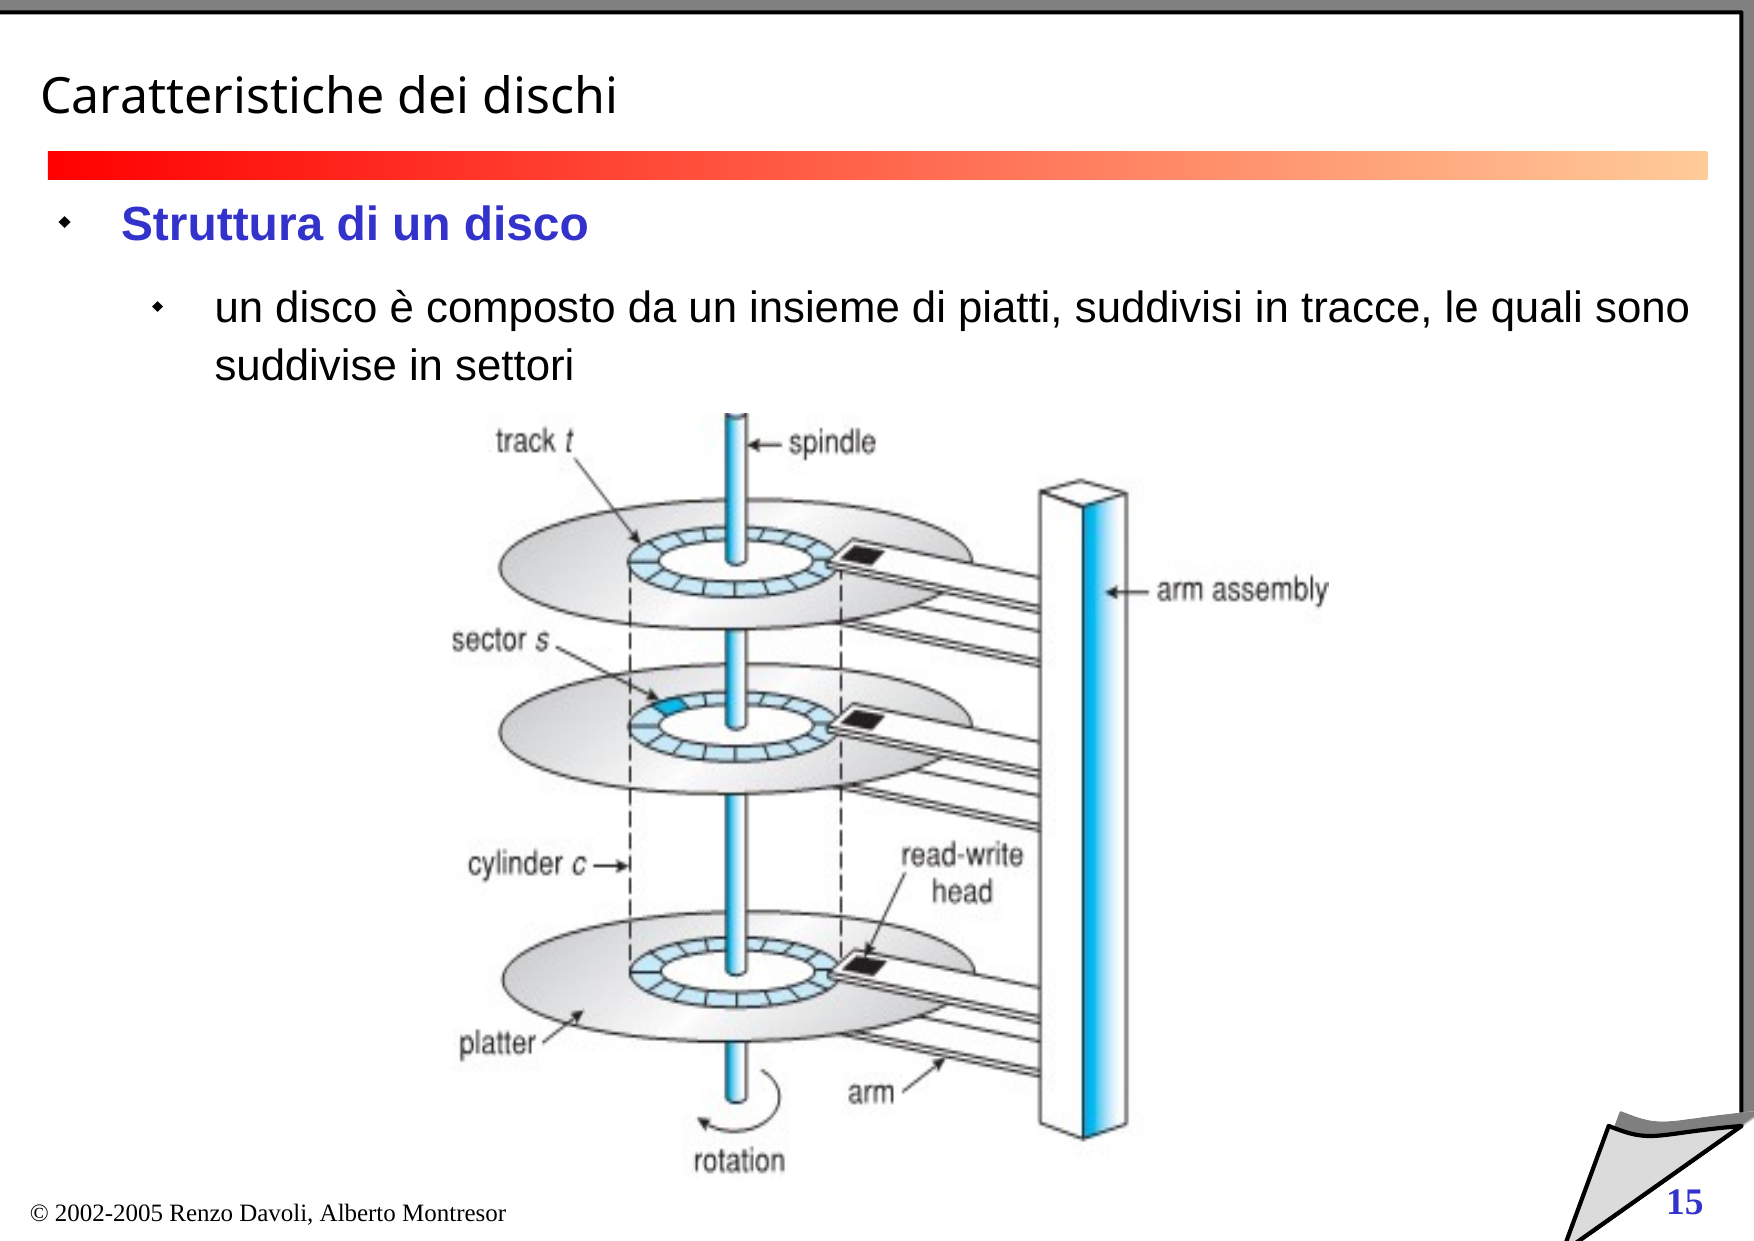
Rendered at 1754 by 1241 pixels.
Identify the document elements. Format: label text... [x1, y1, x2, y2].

list Struttura di un disco un disco è composto da un insieme di piatti, suddivisi in tracce, le quali sono suddivise in settori [58, 195, 1727, 1203]
picture [452, 413, 1329, 1182]
title Caratteristiche dei dischi [40, 49, 1714, 144]
